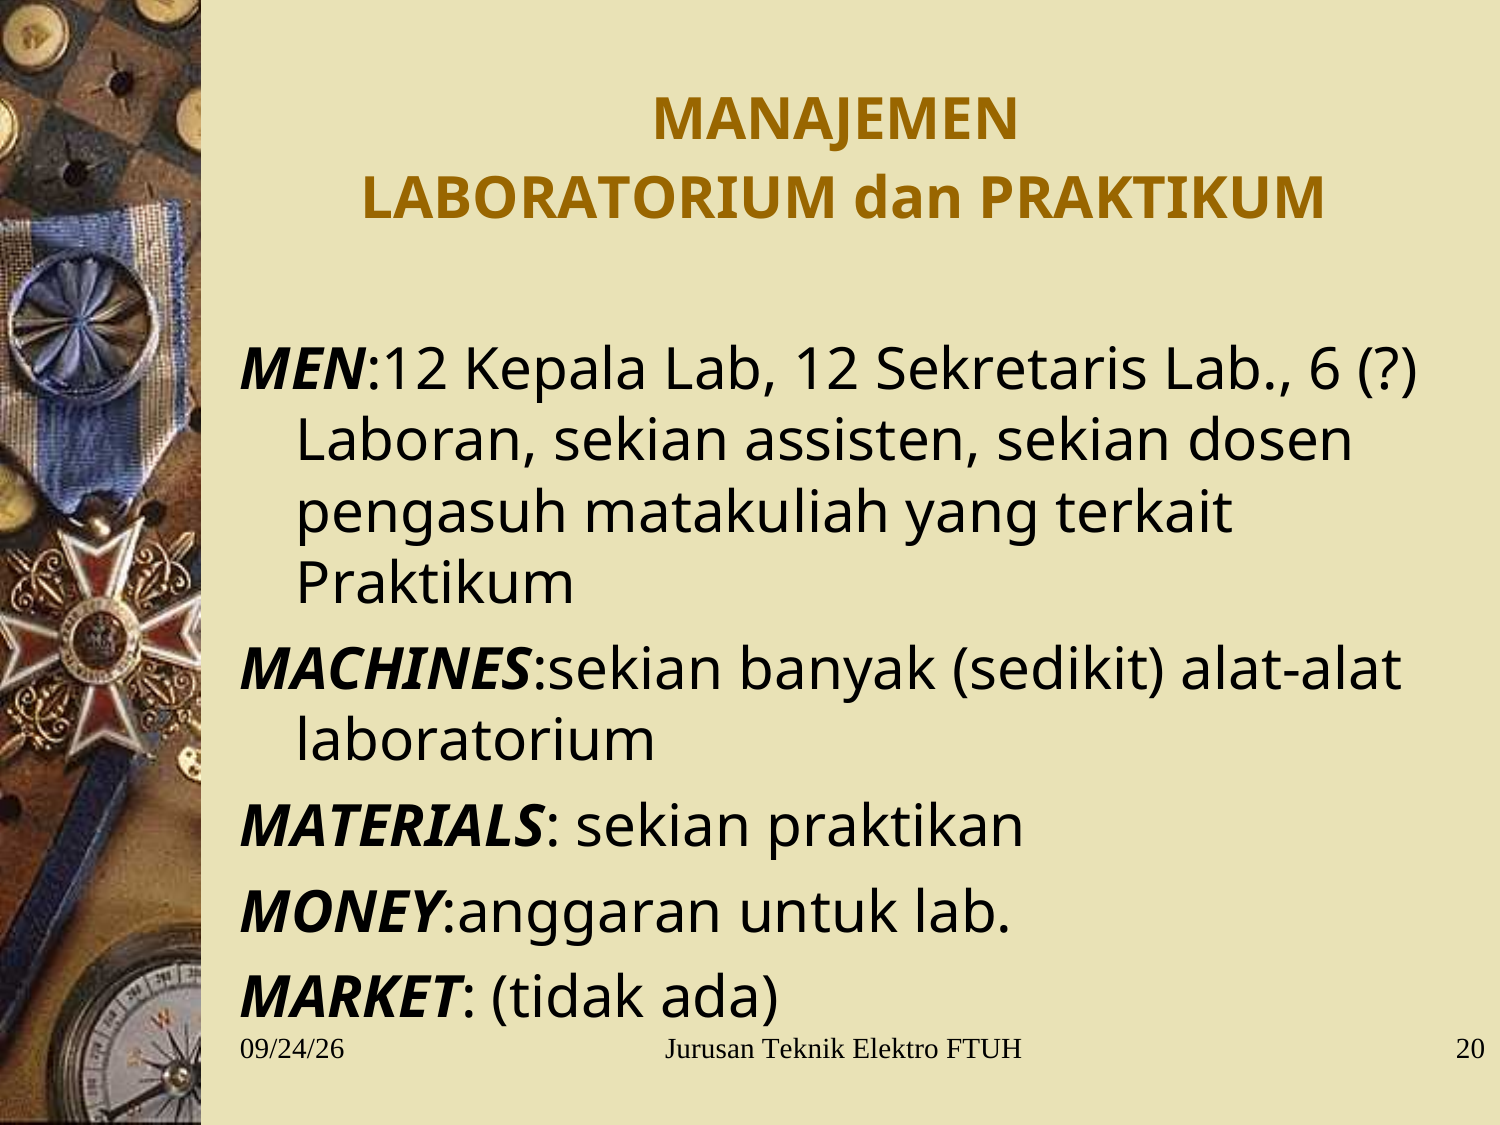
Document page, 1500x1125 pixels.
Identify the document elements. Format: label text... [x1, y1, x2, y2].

list MEN:12 Kepala Lab, 12 Sekretaris Lab., 6 (?) Laboran, sekian assisten, sekian dosen pengasuh matakuliah yang terkait Praktikum MACHINES:sekian banyak (sedikit) alat-alat laboratorium MATERIALS: sekian praktikan MONEY:anggaran untuk lab. MARKET: (tidak ada) [224, 324, 1475, 1001]
picture [0, 0, 201, 1125]
title MANAJEMEN LABORATORIUM dan PRAKTIKUM [224, 78, 1463, 234]
